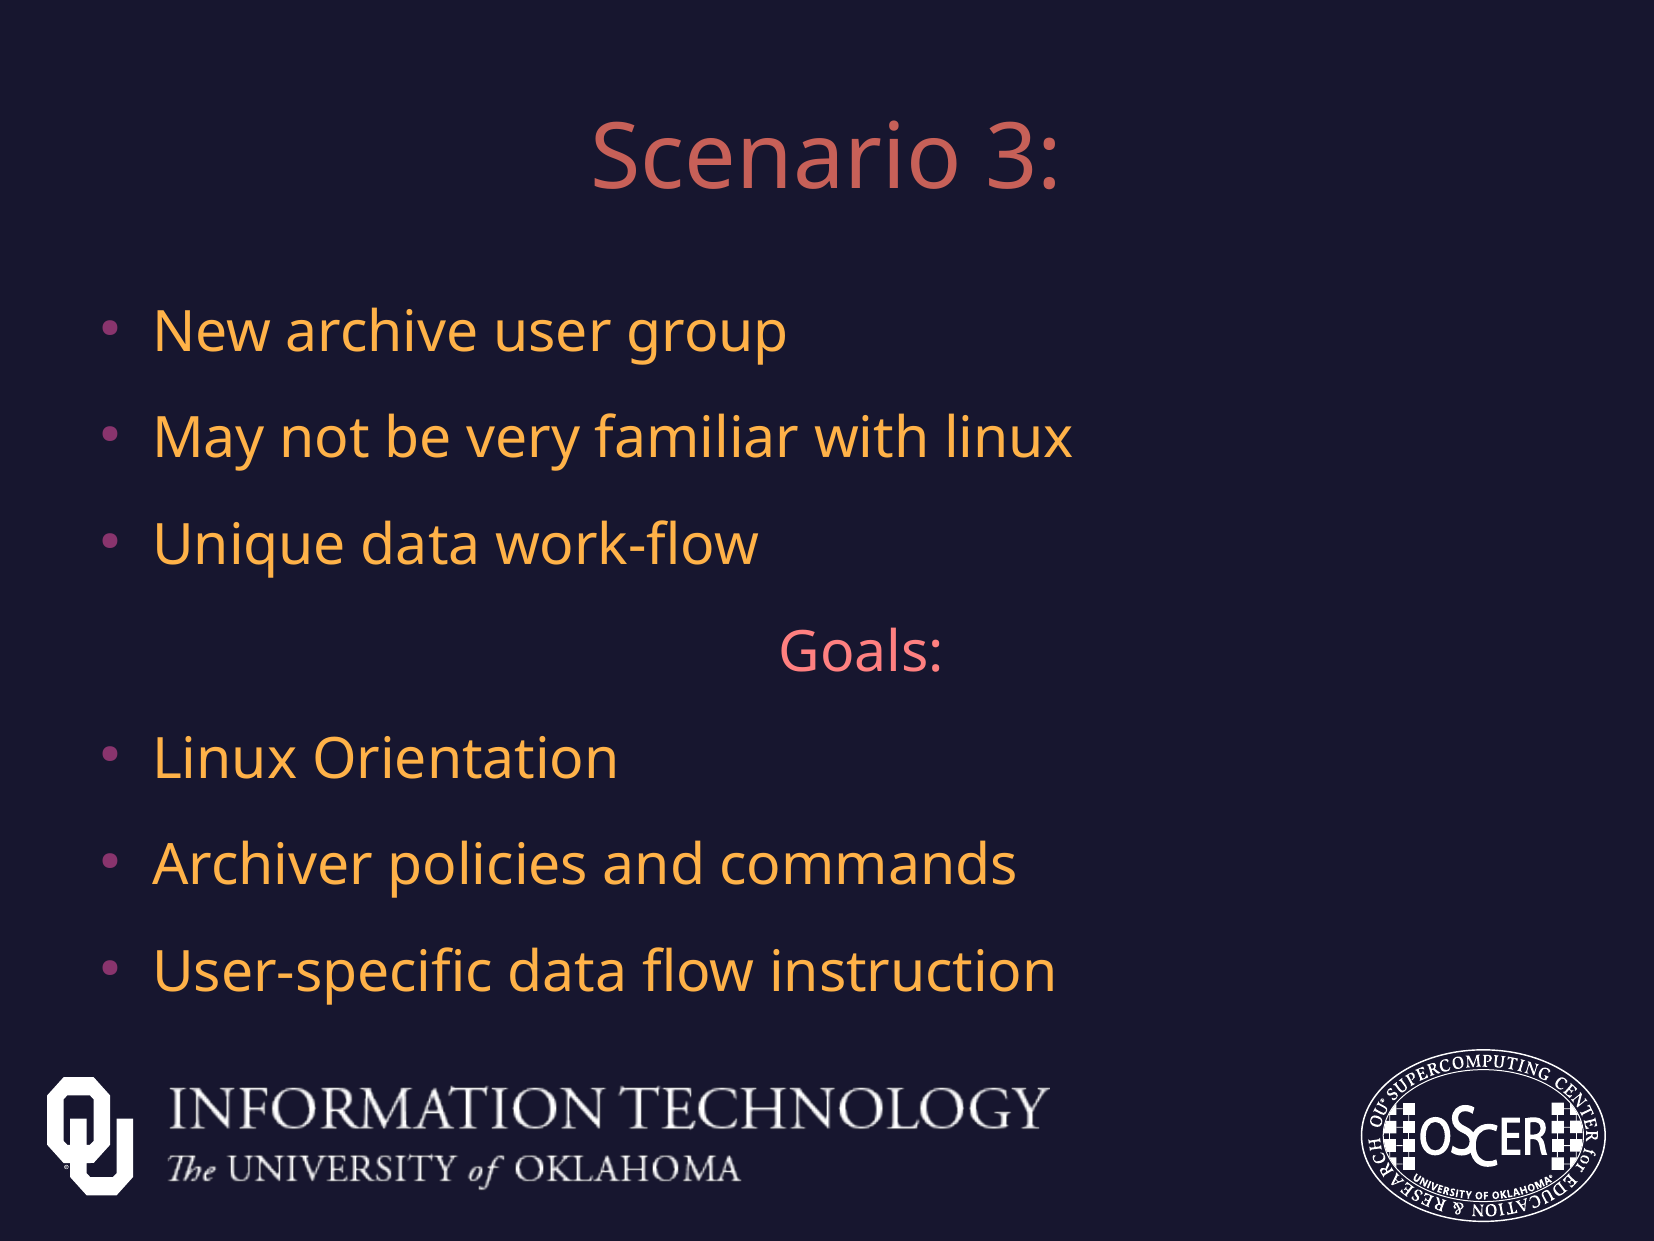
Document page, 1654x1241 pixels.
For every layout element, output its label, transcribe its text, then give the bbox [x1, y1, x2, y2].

title Scenario 3: [82, 49, 1571, 257]
list New archive user group May not be very familiar with linux Unique data work-flow Goals: Linux Orientation Archiver policies and commands User-specific data flow instruction [82, 290, 1571, 1010]
picture [159, 1075, 1050, 1195]
